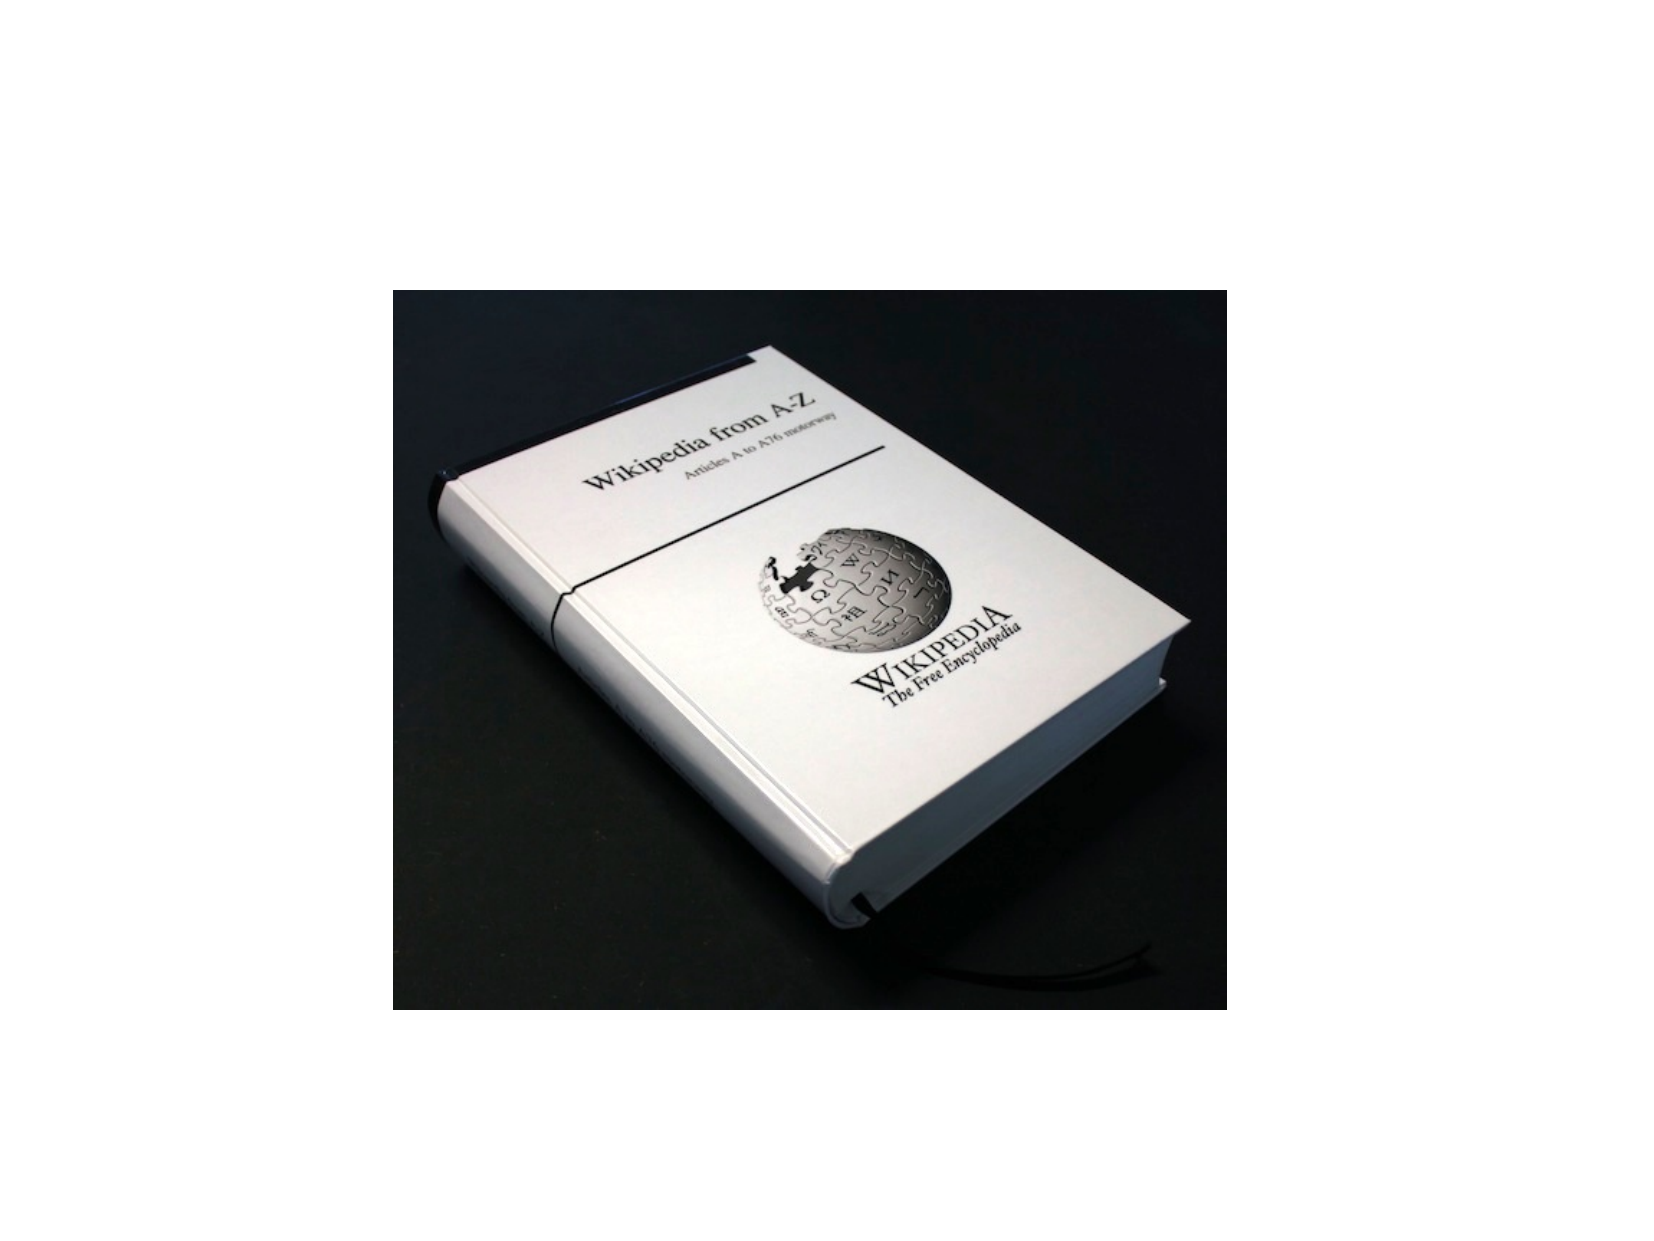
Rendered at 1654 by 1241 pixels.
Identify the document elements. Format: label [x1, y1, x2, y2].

picture [393, 290, 1227, 1010]
